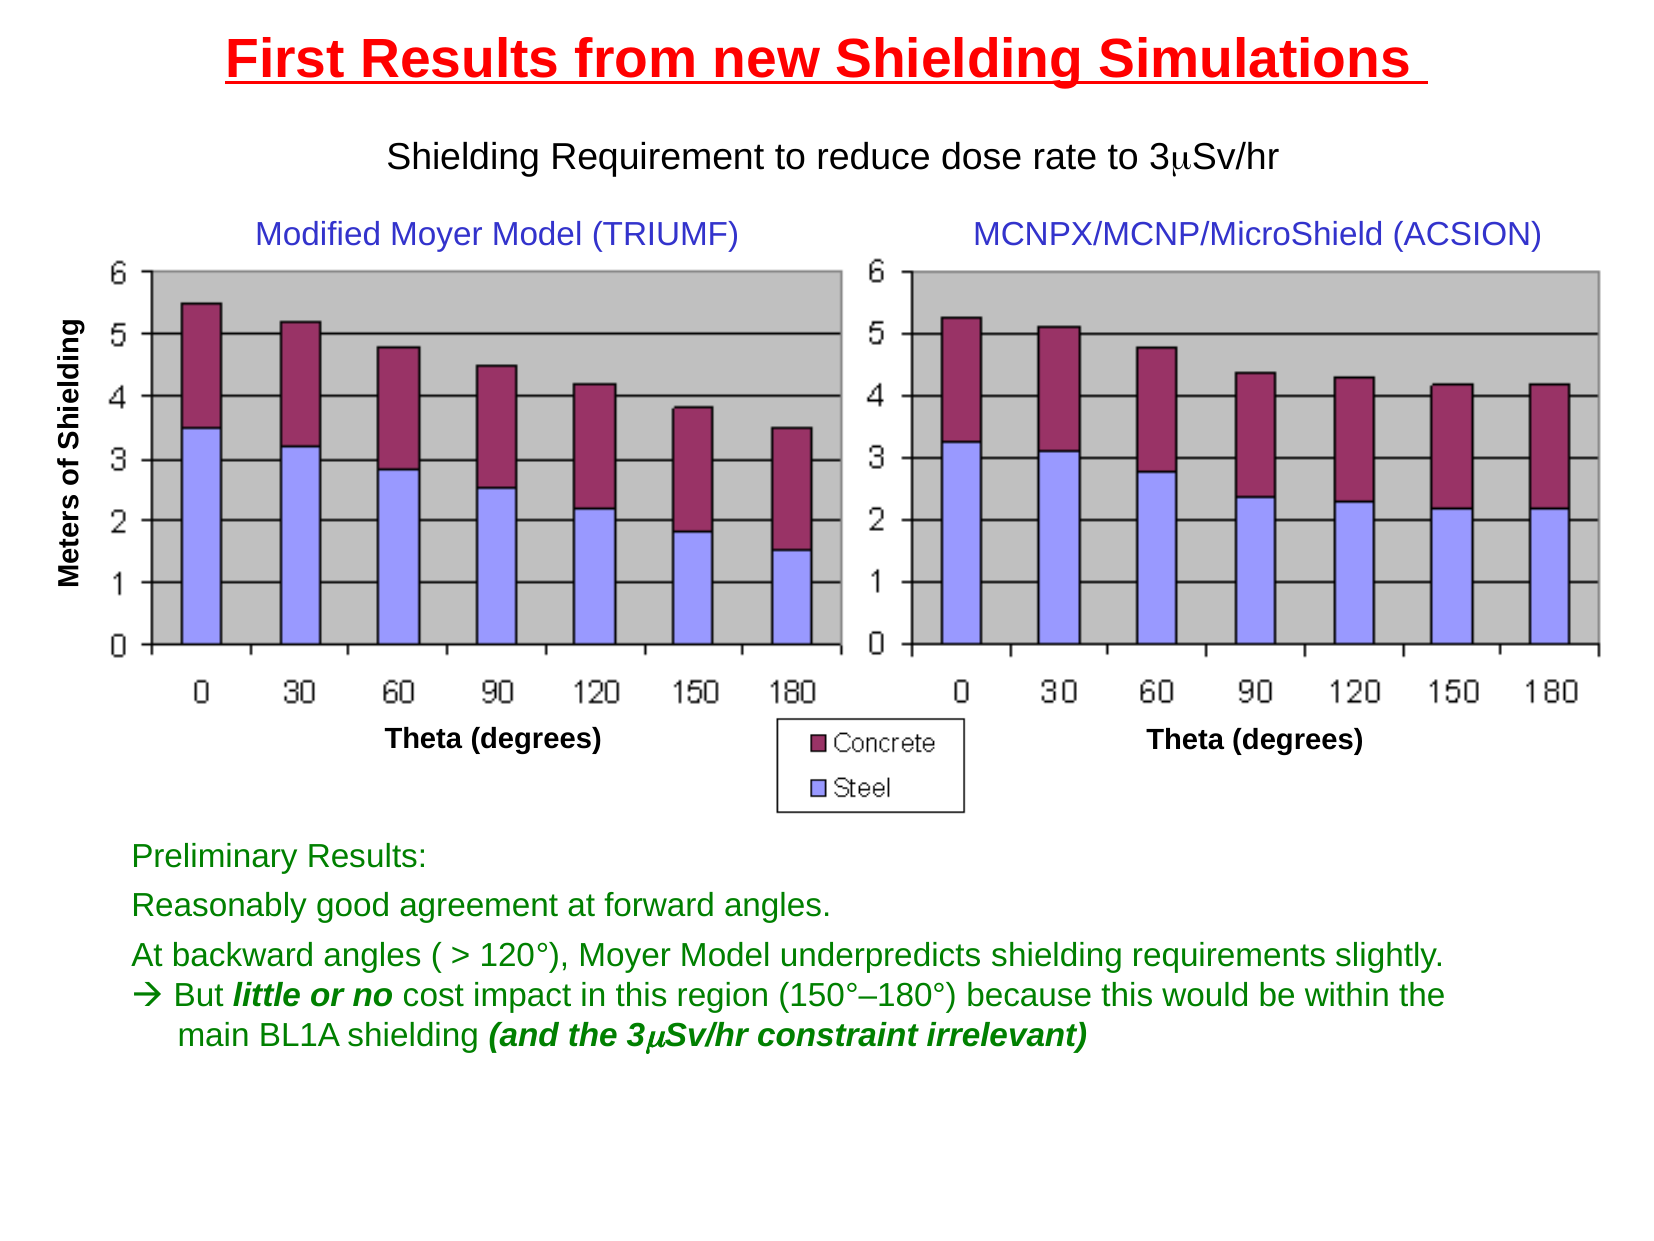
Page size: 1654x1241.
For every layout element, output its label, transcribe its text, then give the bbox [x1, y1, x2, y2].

text_box Preliminary Results: Reasonably good agreement at forward angles. At backward angles ( > 120°), Moyer Model underpredicts shielding requirements slightly.  But little or no cost impact in this region (150°–180°) because this would be within the main BL1A shielding (and the 3Sv/hr constraint irrelevant) [116, 826, 1629, 1102]
text_box First Results from new Shielding Simulations [0, 14, 1654, 97]
text_box Theta (degrees) [369, 711, 618, 763]
text_box MCNPX/MCNP/MicroShield (ACSION) [917, 204, 1599, 260]
text_box Shielding Requirement to reduce dose rate to 3Sv/hr [371, 124, 1295, 185]
picture [98, 238, 1612, 826]
text_box Theta (degrees) [1131, 712, 1379, 763]
text_box Meters of Shielding [41, 303, 92, 604]
text_box Modified Moyer Model (TRIUMF) [152, 204, 843, 260]
